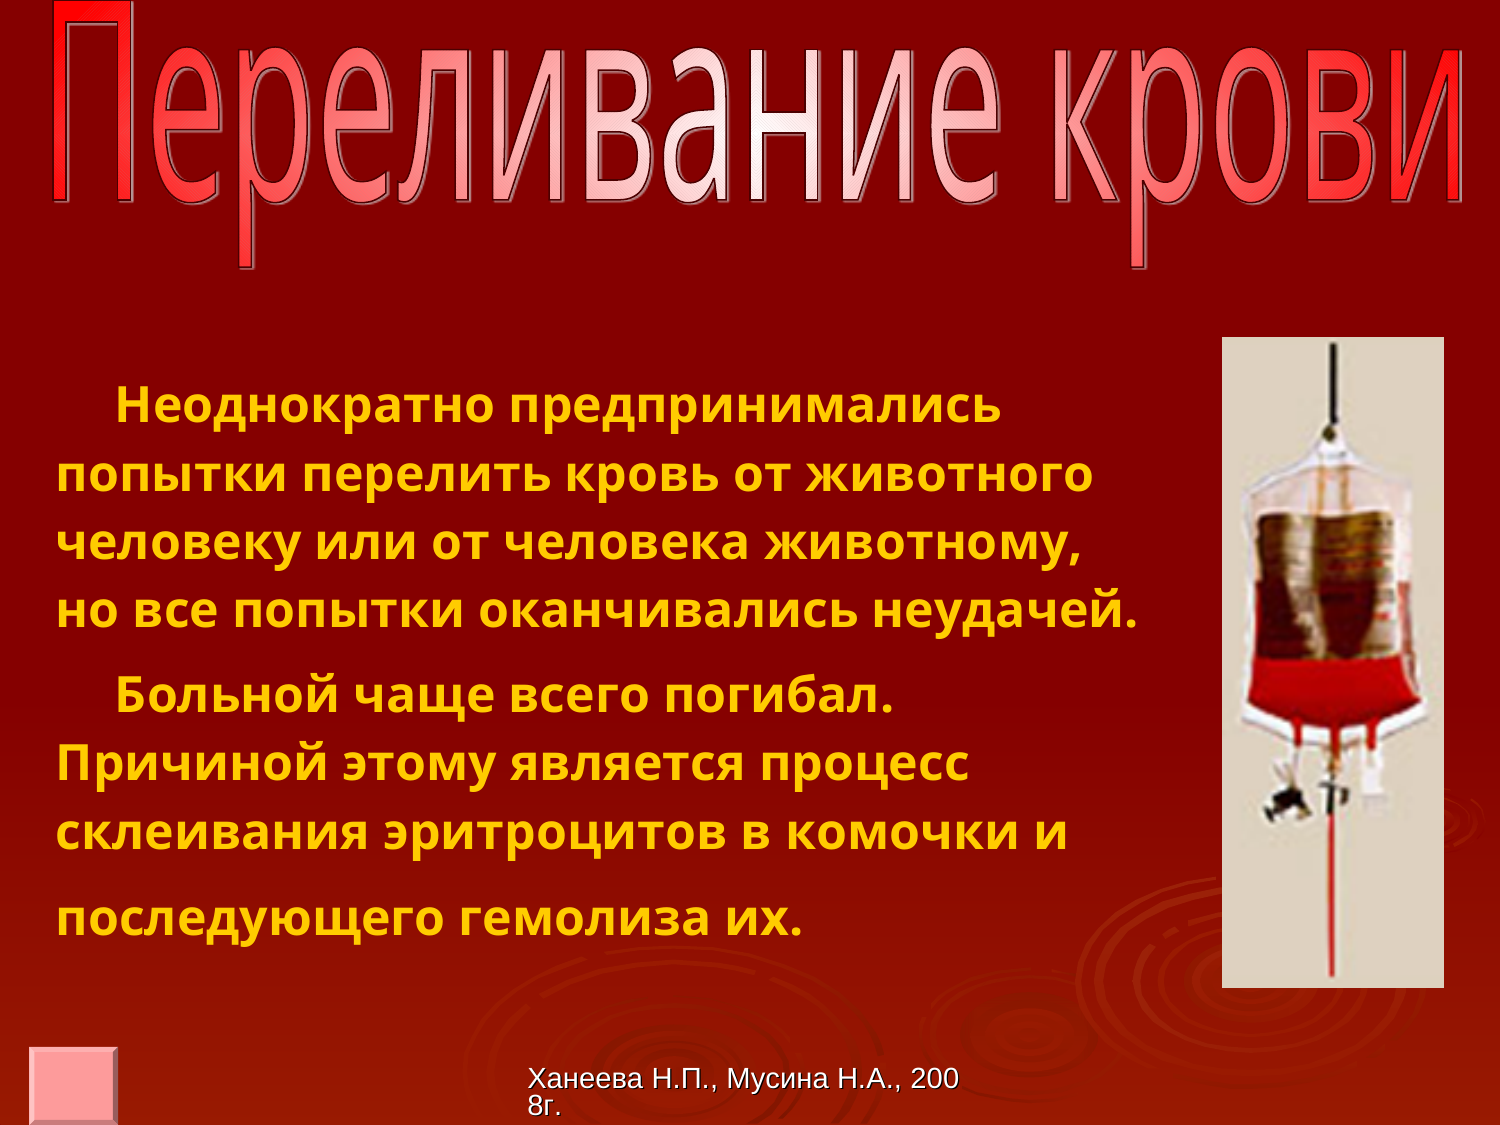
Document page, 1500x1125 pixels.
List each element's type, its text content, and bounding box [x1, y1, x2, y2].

text_box Переливание крови [1054, 49, 1117, 200]
text_box Переливание крови [1307, 49, 1372, 200]
text_box Переливание крови [323, 46, 390, 203]
picture [1222, 337, 1444, 988]
text_box Переливание крови [585, 49, 651, 200]
text_box Переливание крови [53, 0, 131, 200]
text_box Переливание крови [152, 46, 219, 203]
text_box Переливание крови [492, 49, 561, 200]
text_box Переливание крови [750, 49, 818, 200]
text_box Переливание крови [930, 46, 997, 203]
text_box Переливание крови [1390, 49, 1459, 200]
list Неоднократно предпринимались попытки перелить кровь от животного человеку или от человека животному, но все попытки оканчивались неудачей. Больной чаще всего погибал. Причиной этому является процесс склеивания эритроцитов в комочки и последующего гемолиза их. [41, 361, 1164, 941]
text_box Переливание крови [397, 49, 469, 202]
text_box Переливание крови [842, 49, 911, 200]
text_box Переливание крови [1215, 46, 1288, 203]
text_box [31, 1046, 119, 1125]
text_box Переливание крови [1130, 46, 1200, 268]
text_box Переливание крови [663, 47, 727, 203]
text_box Переливание крови [238, 46, 308, 268]
